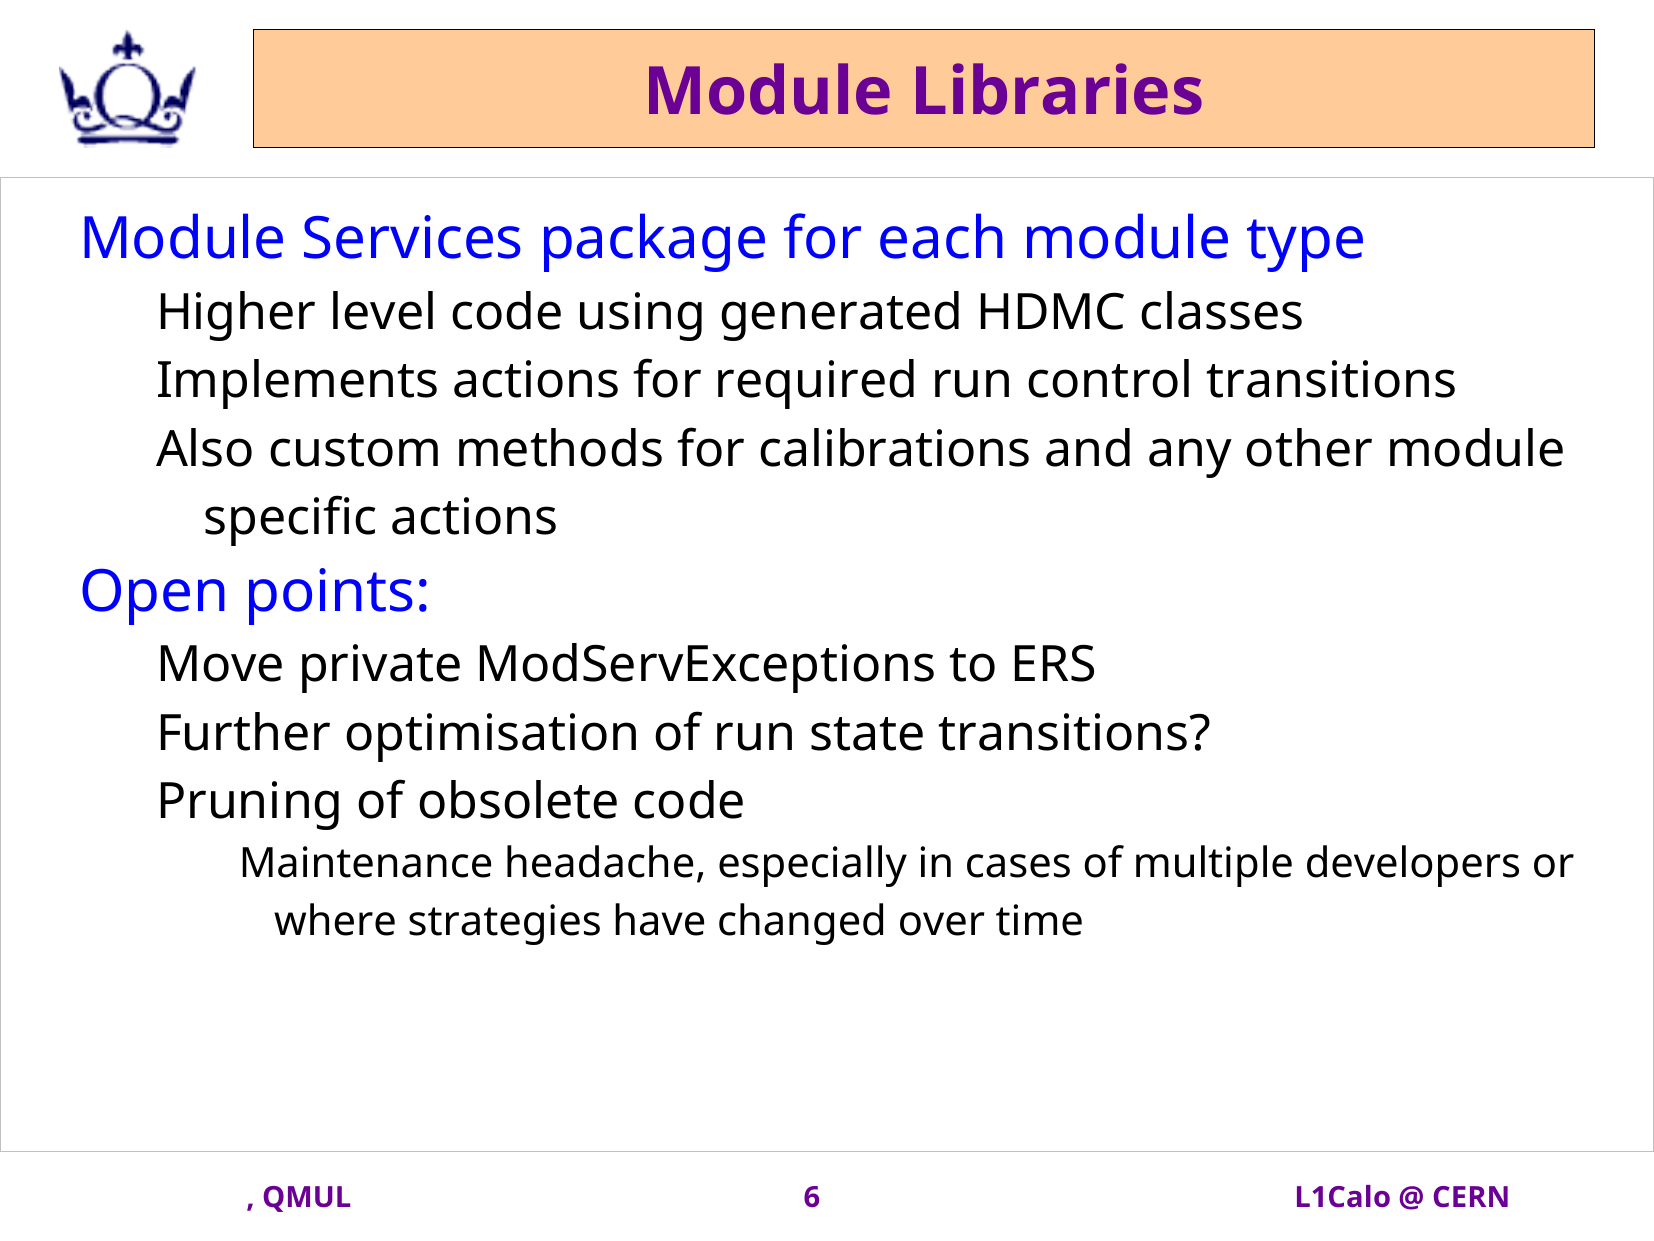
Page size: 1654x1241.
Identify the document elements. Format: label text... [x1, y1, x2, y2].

title Module Libraries [253, 29, 1595, 148]
picture [59, 29, 200, 148]
list Module Services package for each module type Higher level code using generated HDMC classes Implements actions for required run control transitions Also custom methods for calibrations and any other module specific actions Open points: Move private ModServExceptions to ERS Further optimisation of run state transitions? Pruning of obsolete code Maintenance headache, especially in cases of multiple developers or where strategies have changed over time [61, 196, 1605, 1117]
